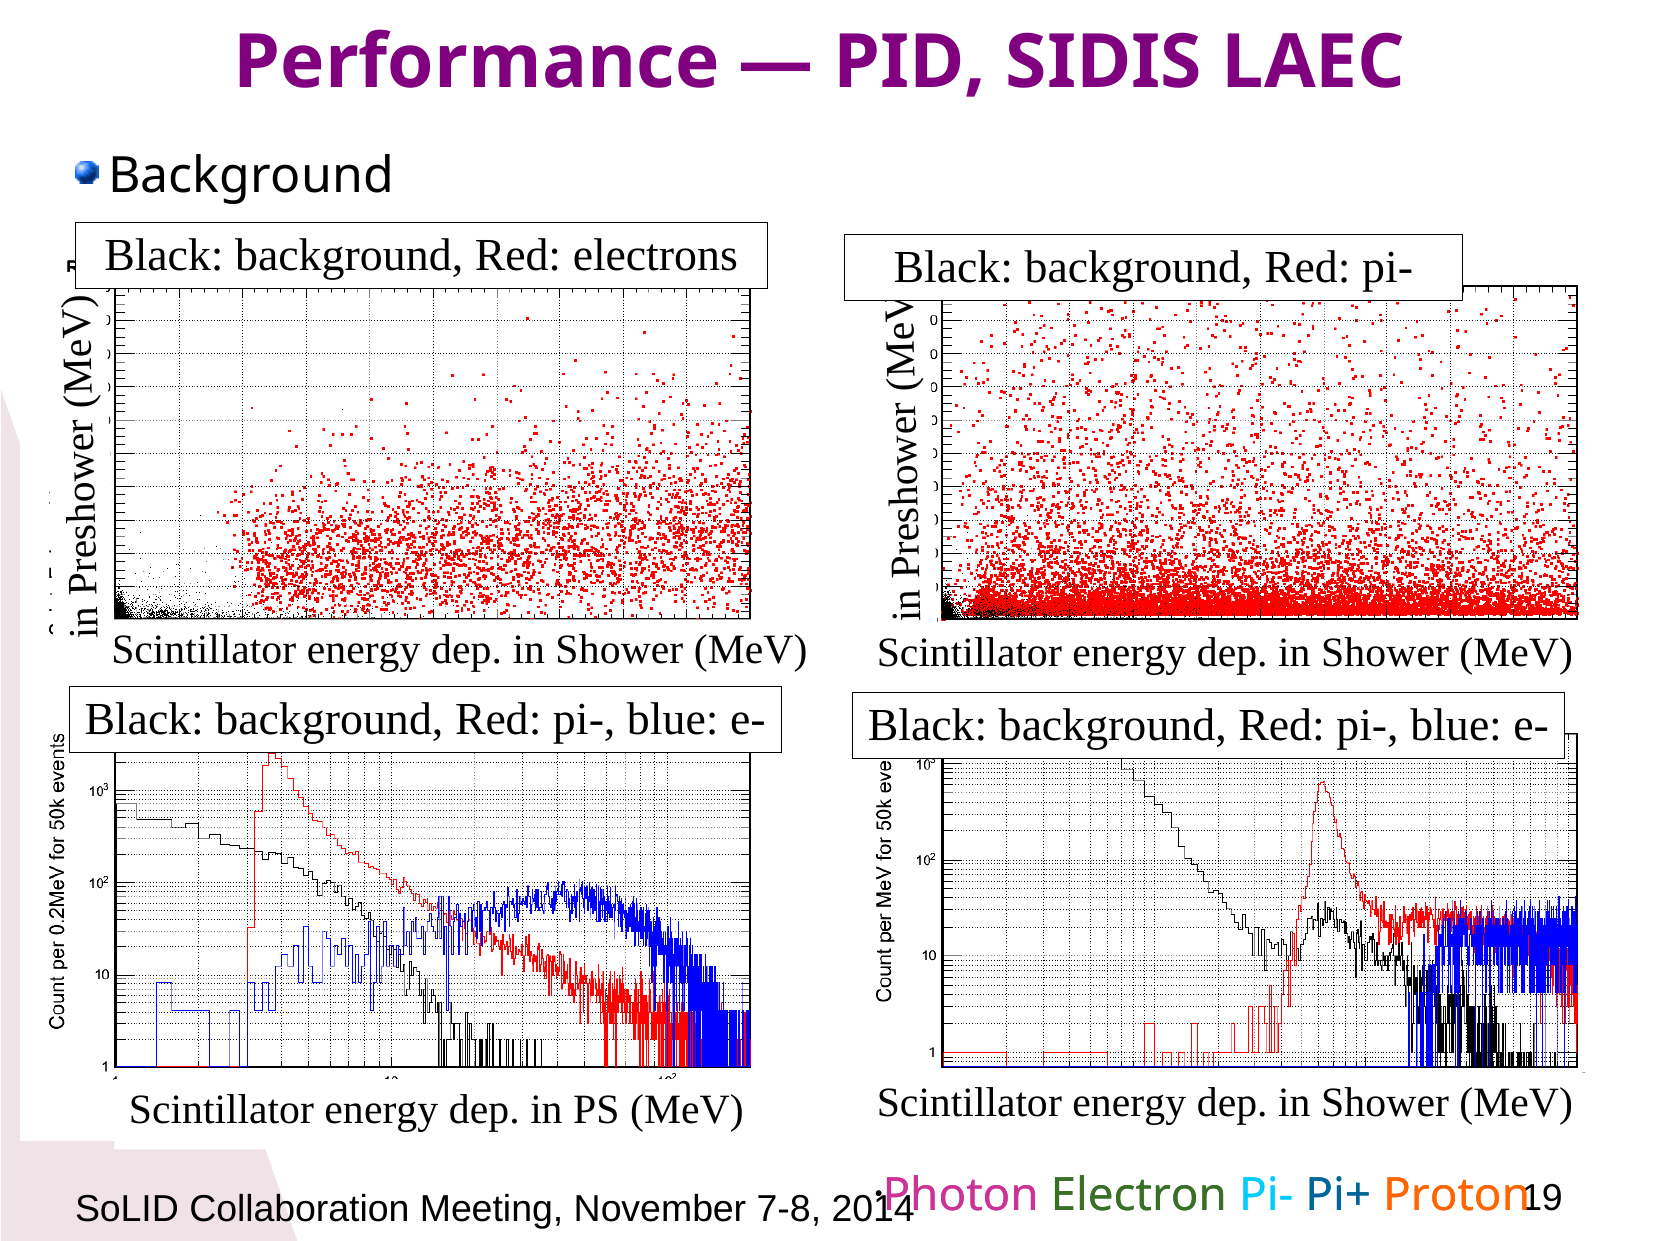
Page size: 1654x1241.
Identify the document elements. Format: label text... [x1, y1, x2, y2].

text_box Black: background, Red: pi-, blue: e- [69, 686, 782, 753]
text_box Black: background, Red: pi- [844, 234, 1463, 301]
text_box Scintillator energy dep. in Shower (MeV) [862, 1072, 1613, 1143]
text_box Scintillator energy dep. in PS (MeV) [114, 1079, 784, 1150]
text_box Background [61, 135, 1270, 301]
text_box Photon Electron Pi- Pi+ Proton [860, 1162, 1627, 1229]
text_box Black: background, Red: pi-, blue: e- [852, 692, 1565, 759]
text_box Scintillator energy dep. in Shower (MeV) [96, 619, 847, 690]
text_box in Preshower (MeV) [867, 301, 938, 638]
text_box Black: background, Red: electrons [75, 222, 768, 289]
title Performance ― PID, SIDIS LAEC [68, 13, 1571, 152]
picture [20, 246, 1653, 1142]
text_box in Preshower (MeV) [43, 271, 116, 655]
text_box Scintillator energy dep. in Shower (MeV) [862, 622, 1613, 693]
